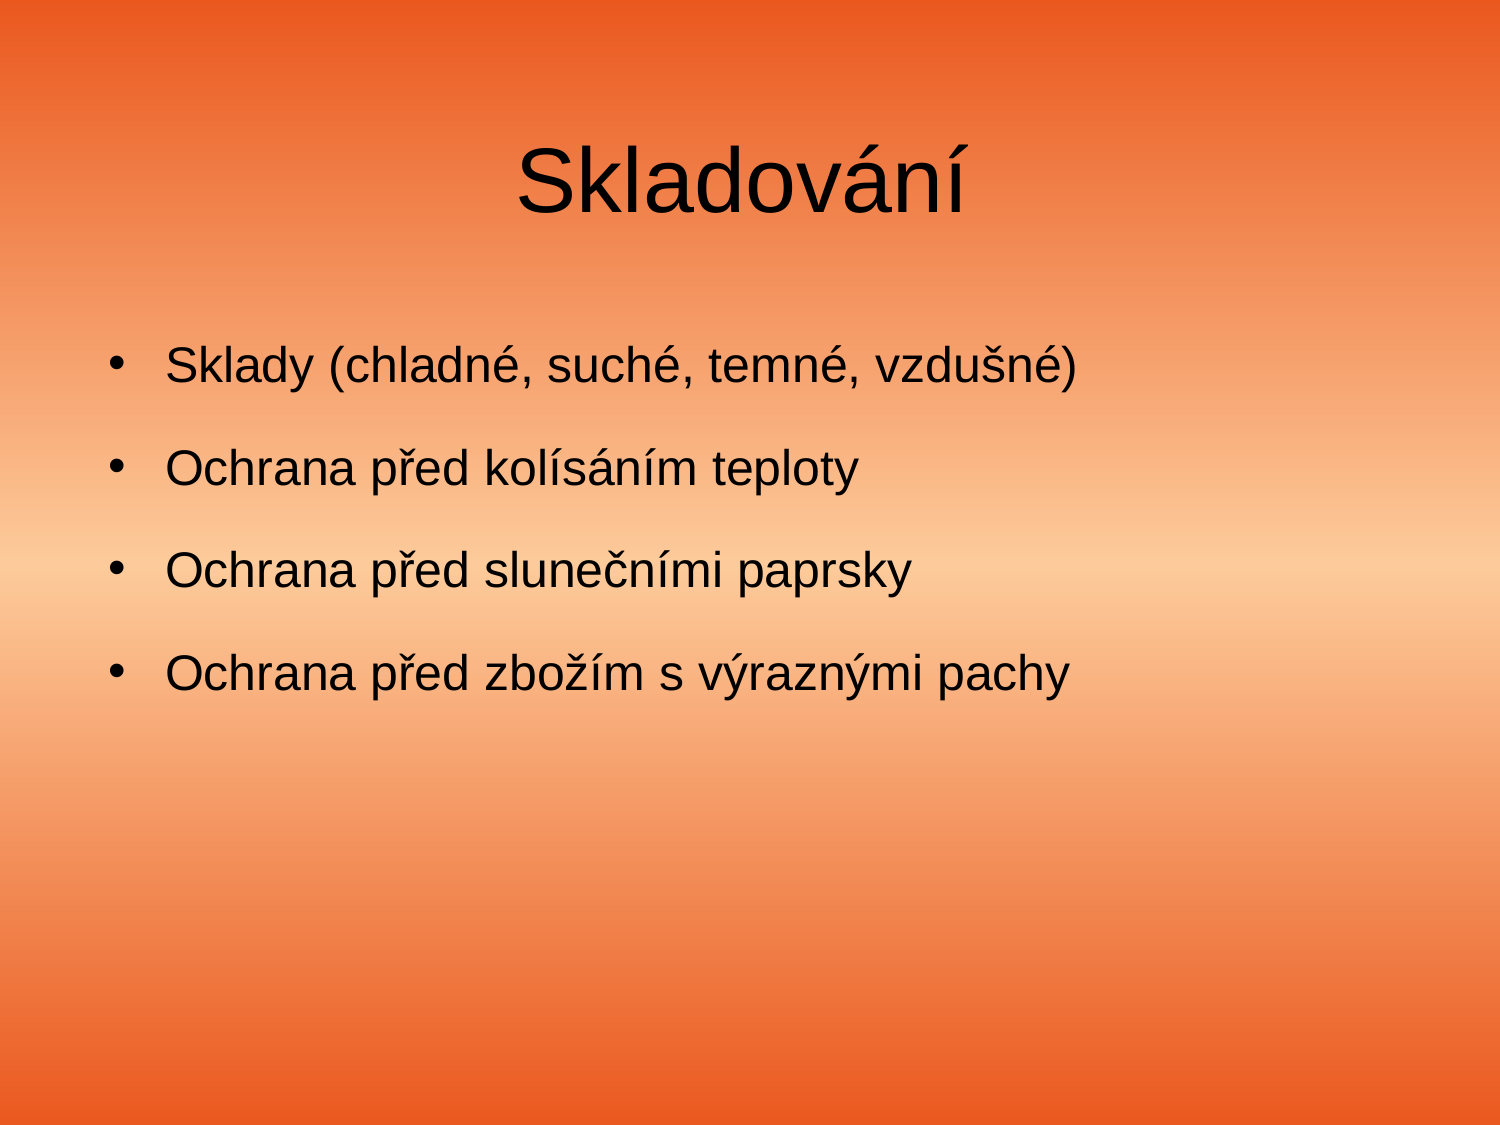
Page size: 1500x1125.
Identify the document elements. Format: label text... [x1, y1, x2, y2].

list Sklady (chladné, suché, temné, vzdušné) Ochrana před kolísáním teploty Ochrana před slunečními paprsky Ochrana před zbožím s výraznými pachy [93, 222, 1369, 1002]
title Skladování [105, 105, 1381, 247]
